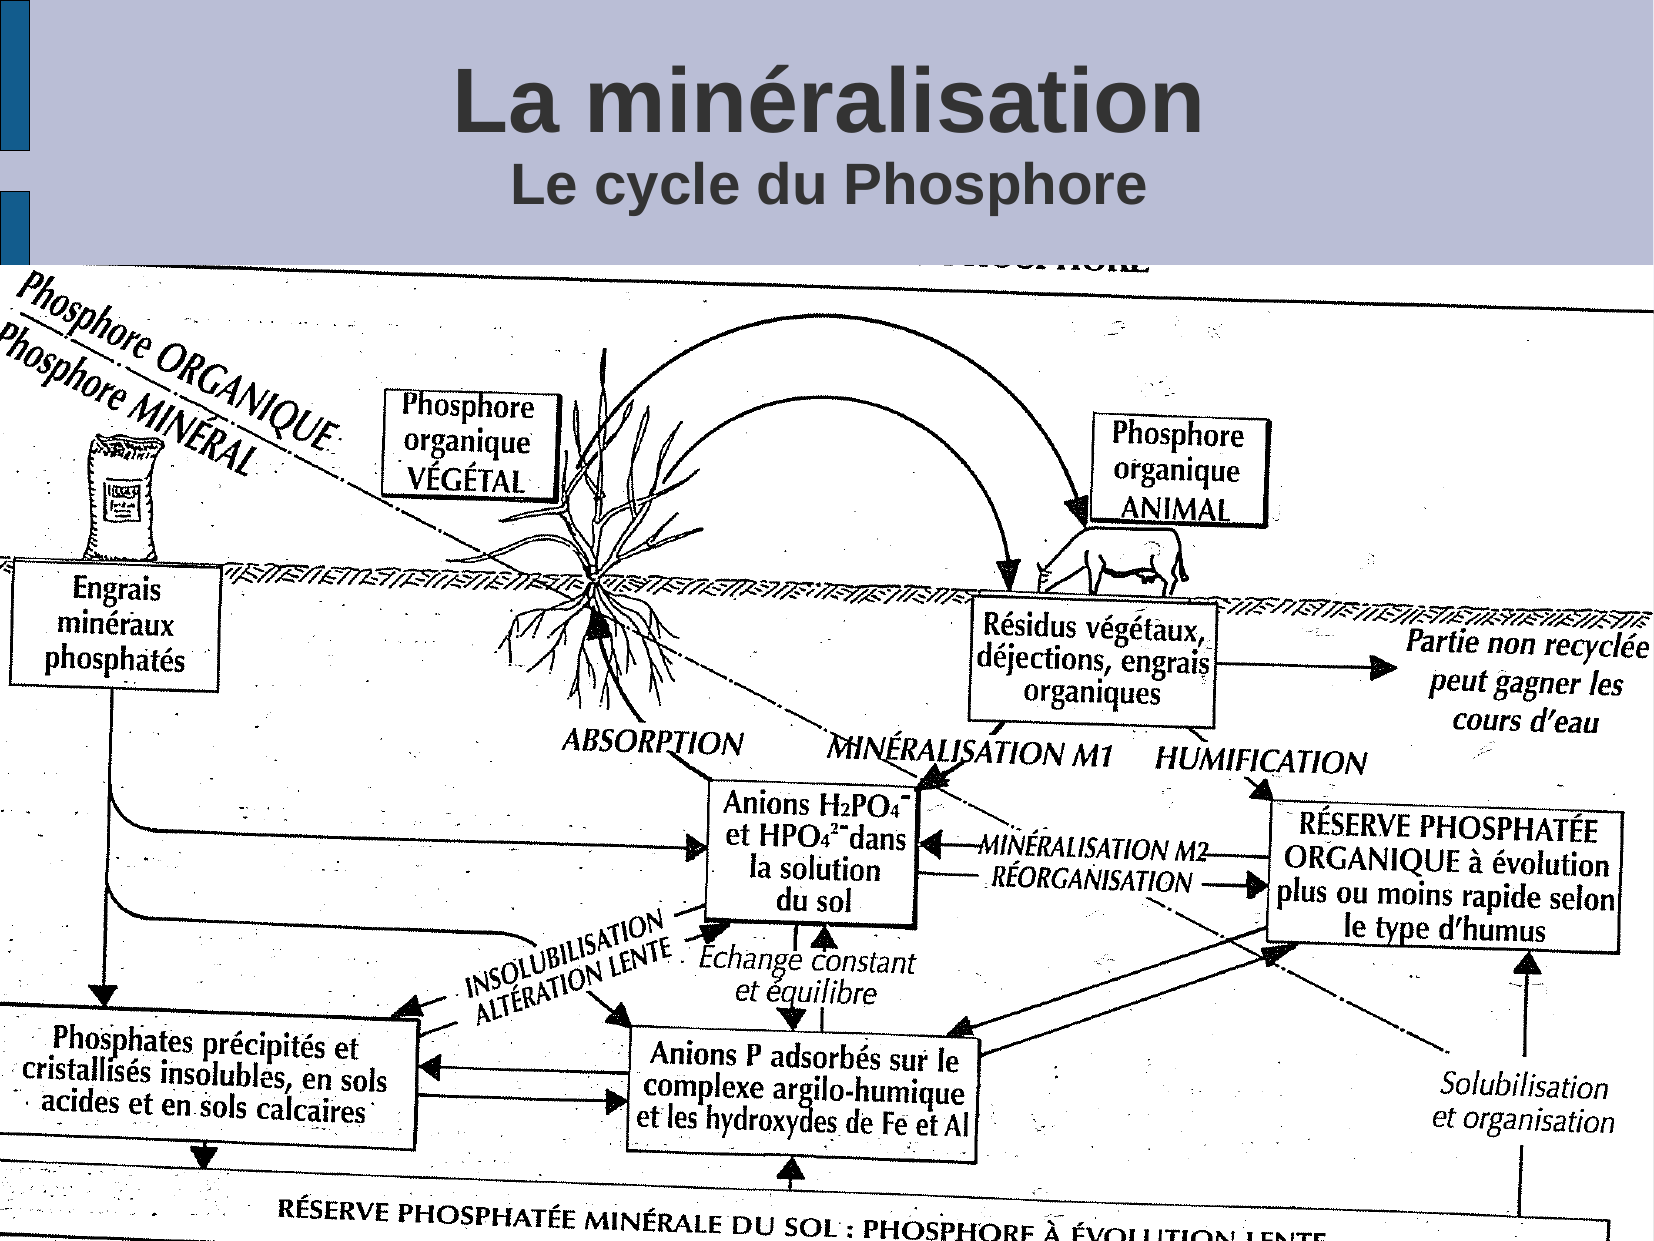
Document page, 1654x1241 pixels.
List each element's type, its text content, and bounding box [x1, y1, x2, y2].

picture [0, 265, 1654, 1241]
title La minéralisation Le cycle du Phosphore [123, 29, 1536, 237]
